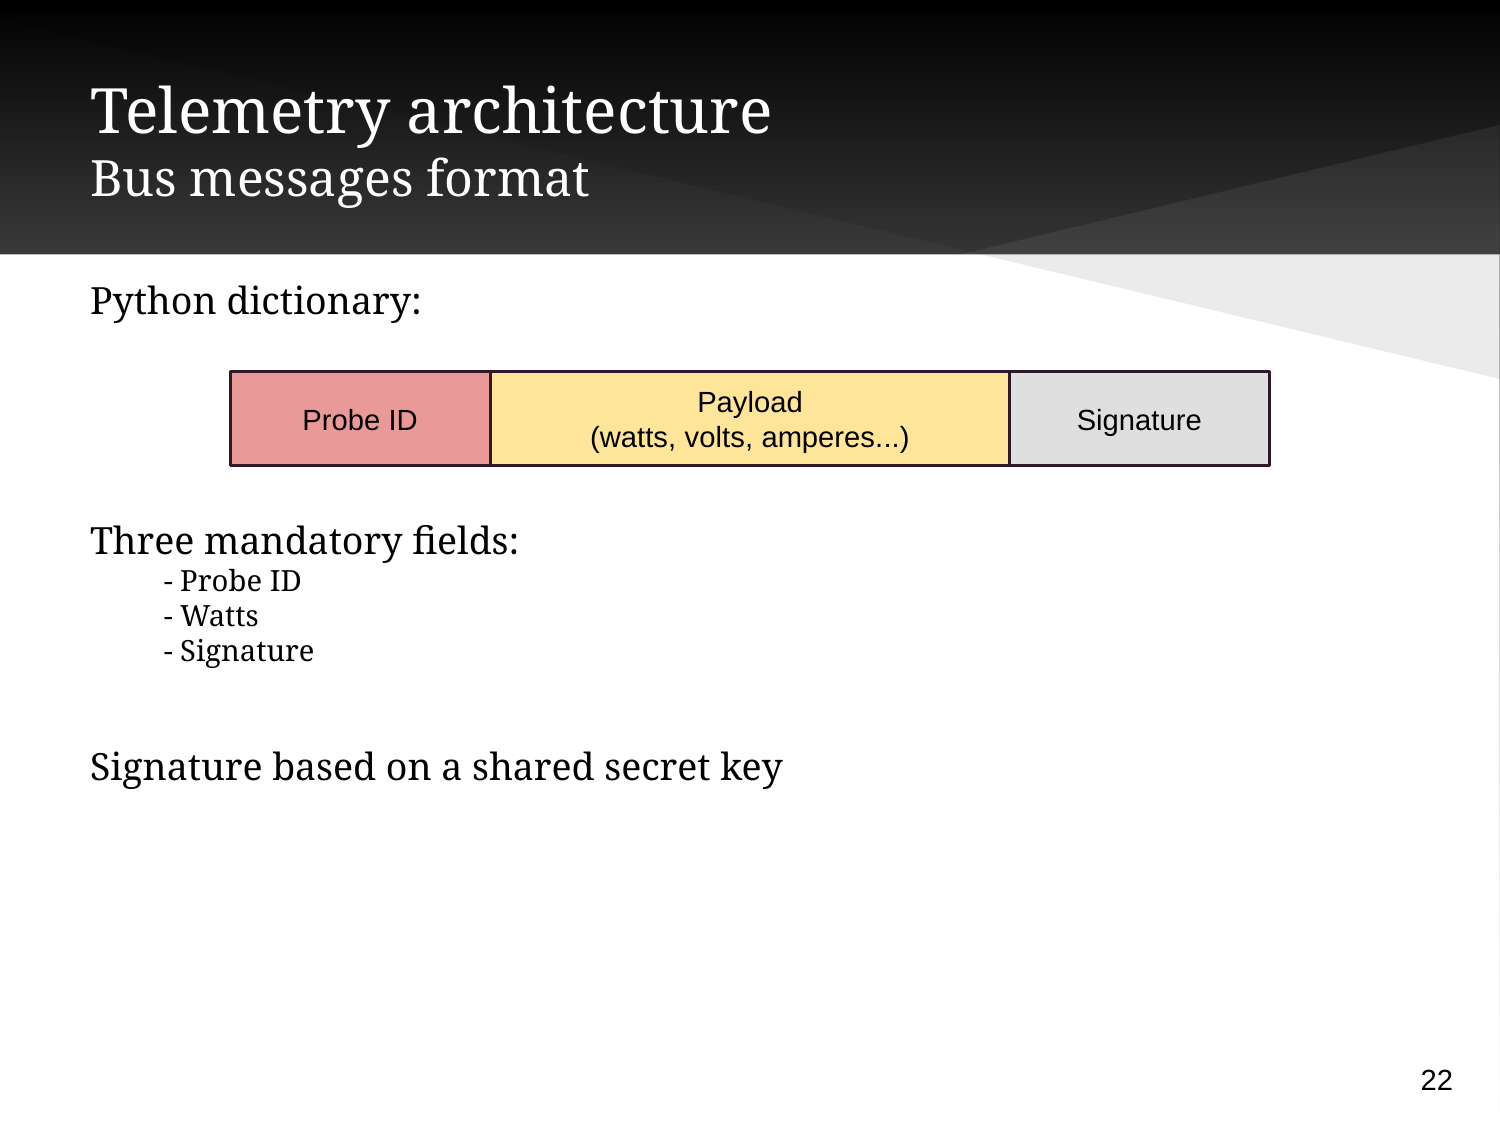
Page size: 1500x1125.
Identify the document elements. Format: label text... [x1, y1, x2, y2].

text_box 22 [1405, 1046, 1471, 1097]
text_box Probe ID [230, 371, 490, 466]
list Python dictionary: Three mandatory fields: - Probe ID - Watts - Signature Signature based on a shared secret key [75, 262, 1425, 1078]
text_box Signature [1009, 371, 1270, 466]
title Telemetry architecture Bus messages format [75, 45, 1425, 233]
text_box Payload (watts, volts, amperes...) [490, 371, 1009, 466]
